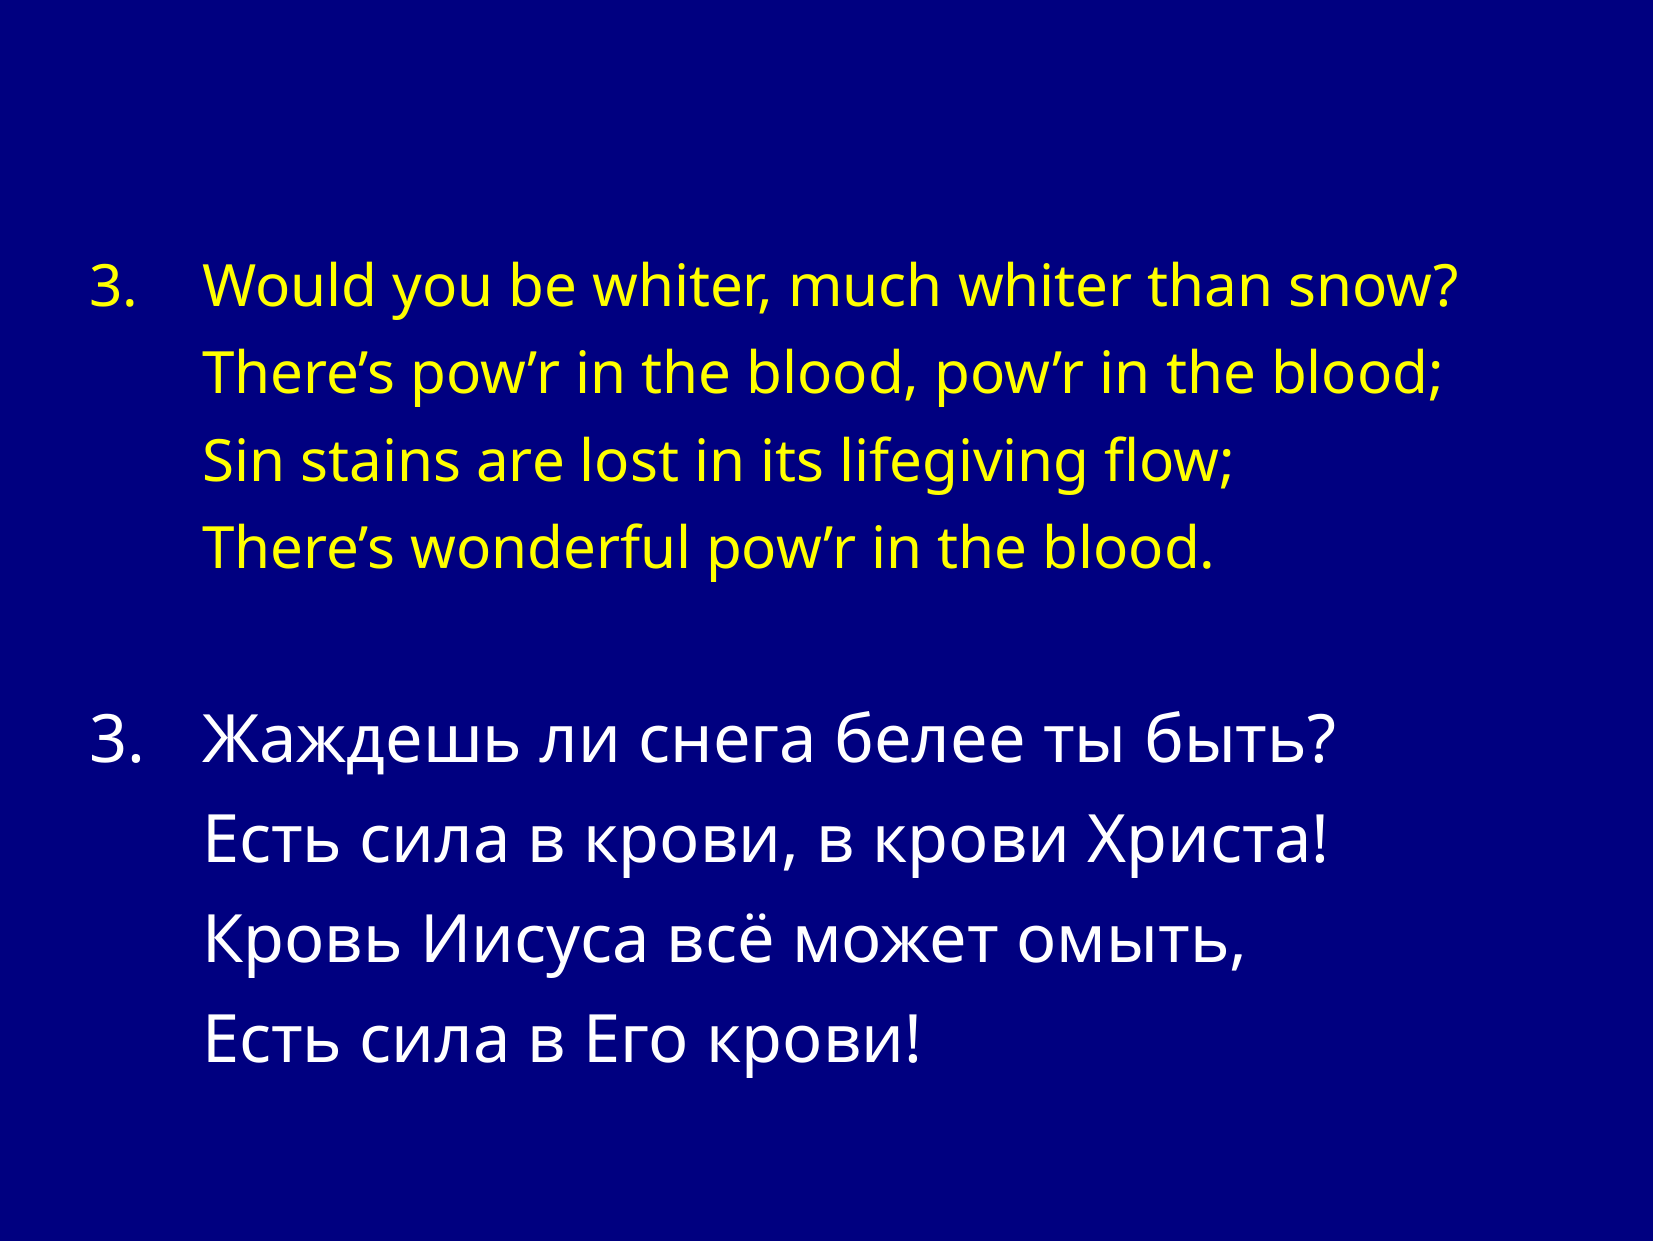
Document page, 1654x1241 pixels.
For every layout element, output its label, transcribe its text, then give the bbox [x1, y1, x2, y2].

text_box 3. Would you be whiter, much whiter than snow? There’s pow’r in the blood, pow’r in the blood; Sin stains are lost in its lifegiving flow; There’s wonderful pow’r in the blood. [75, 150, 1653, 638]
text_box 3. Жаждешь ли снега белее ты быть? Есть сила в крови, в крови Христа! Кровь Иисуса всё может омыть, Есть сила в Его крови! [75, 675, 1576, 1163]
